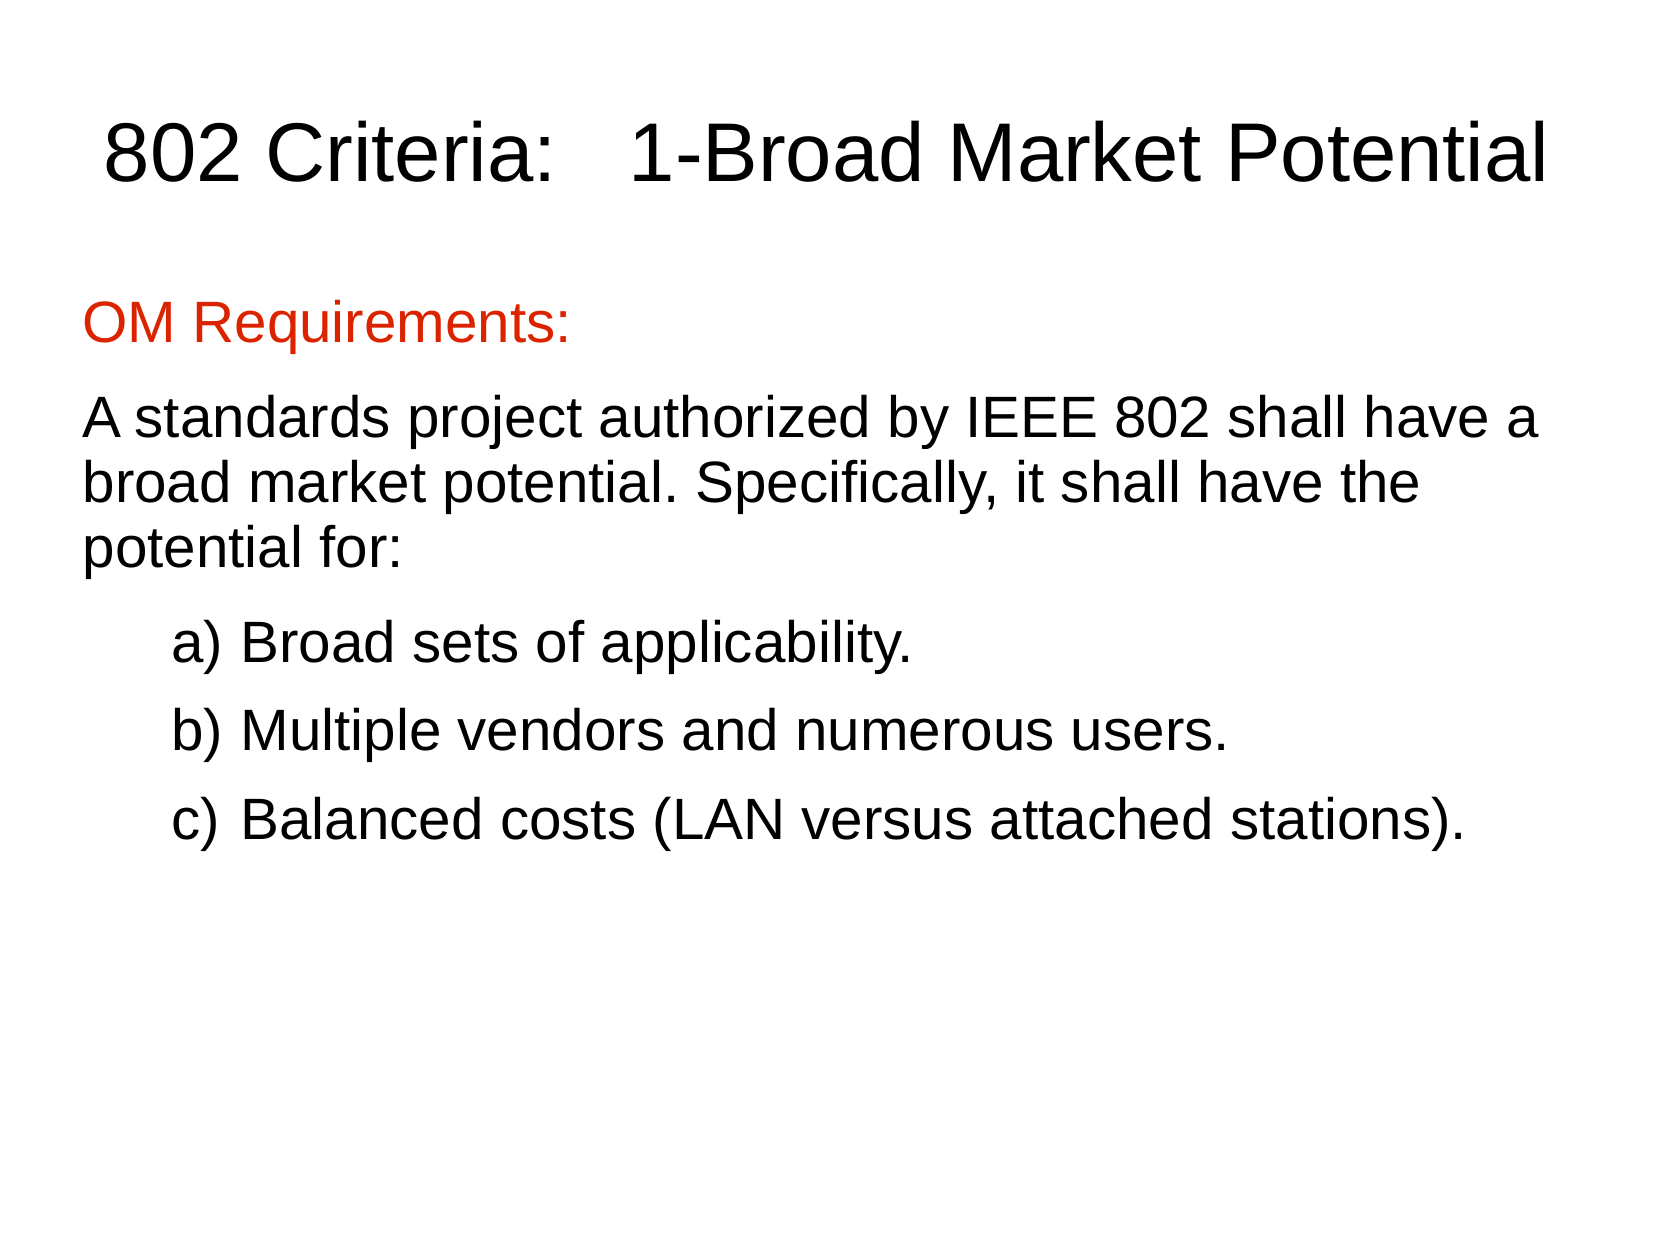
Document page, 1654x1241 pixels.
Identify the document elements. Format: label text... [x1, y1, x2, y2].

list OM Requirements: A standards project authorized by IEEE 802 shall have a broad market potential. Specifically, it shall have the potential for: Broad sets of applicability. Multiple vendors and numerous users. Balanced costs (LAN versus attached stations). [82, 290, 1571, 1094]
title 802 Criteria: 1-Broad Market Potential [82, 56, 1571, 250]
